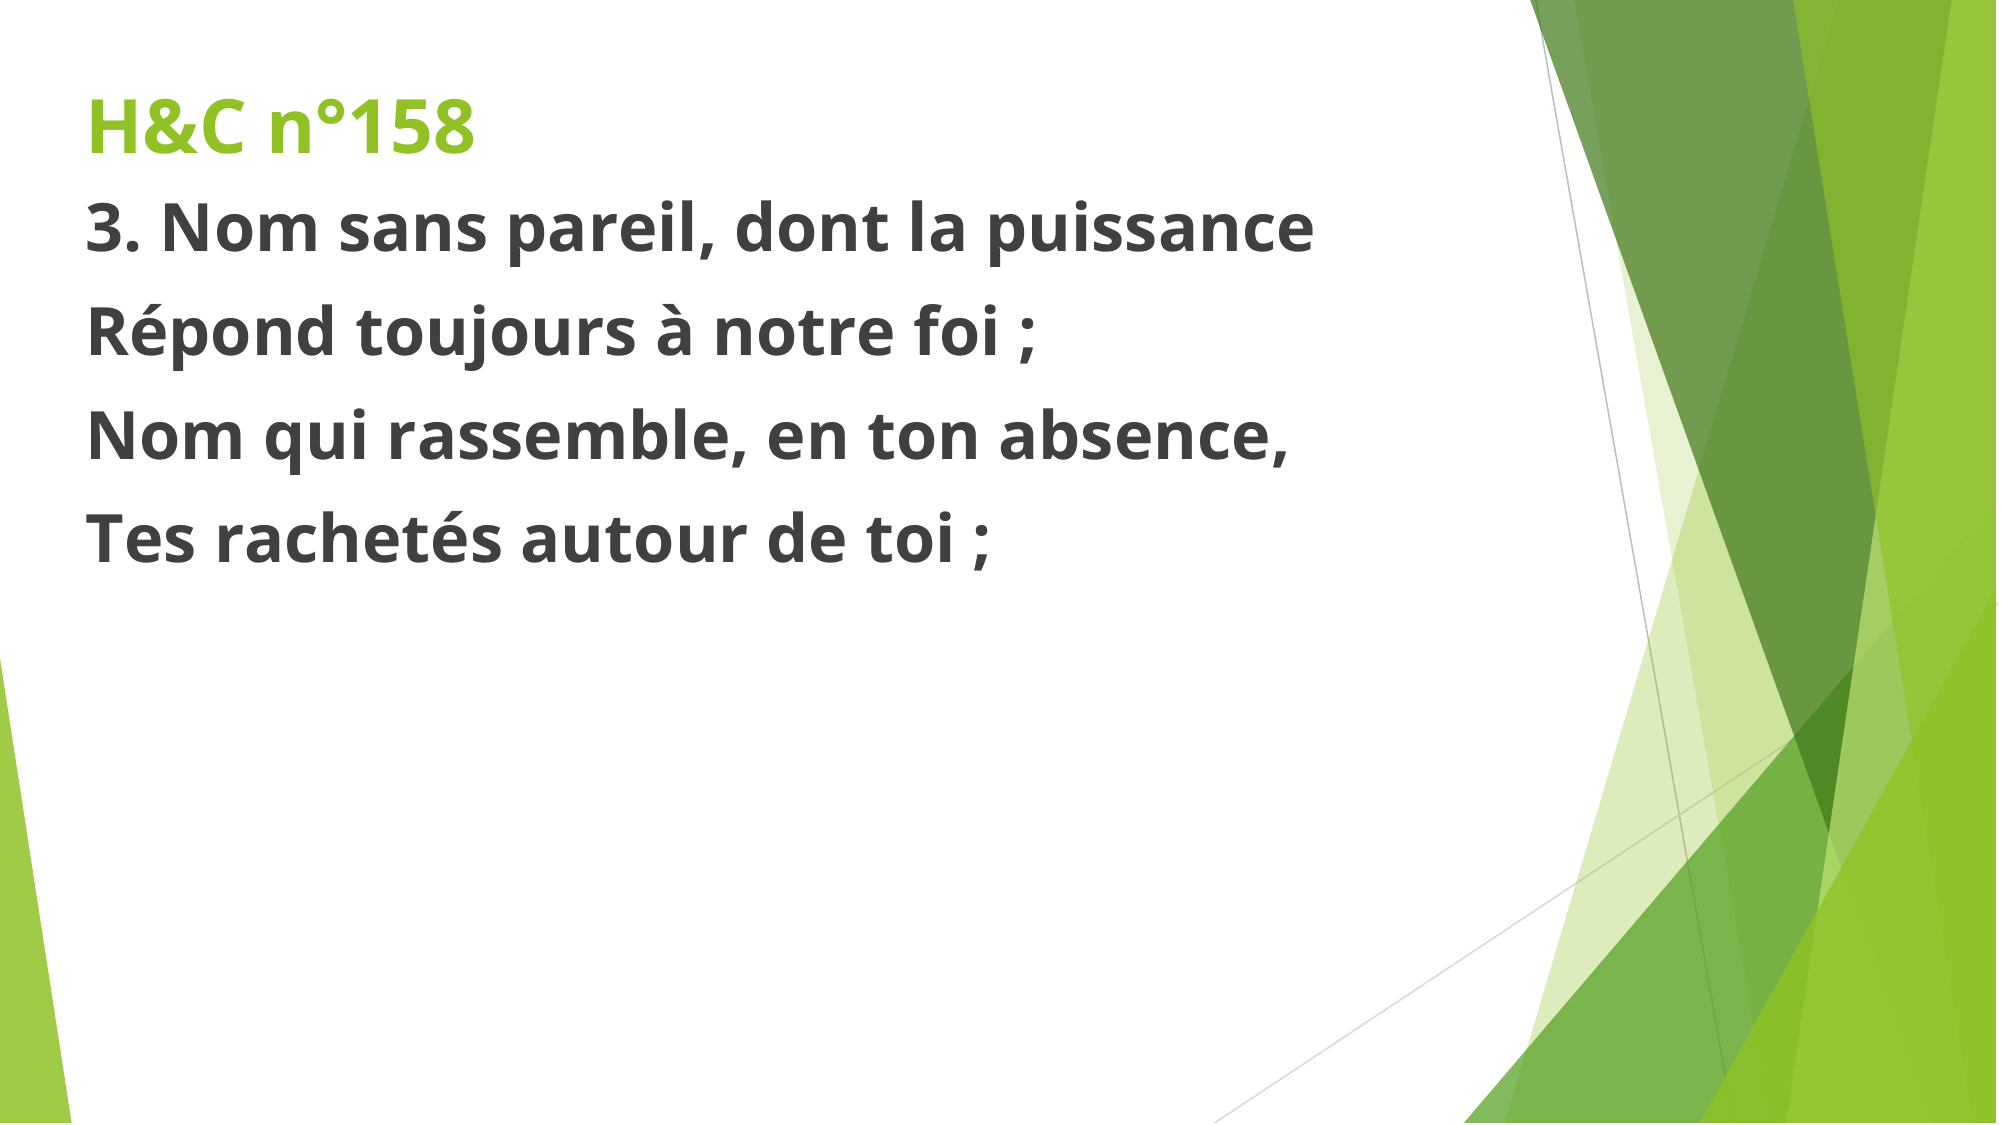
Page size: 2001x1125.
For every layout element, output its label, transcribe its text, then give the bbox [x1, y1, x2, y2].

text_box H&C n°158 [70, 70, 567, 165]
text_box 3. Nom sans pareil, dont la puissance Répond toujours à notre foi ; Nom qui rassemble, en ton absence, Tes rachetés autour de toi ; [70, 165, 1985, 1075]
